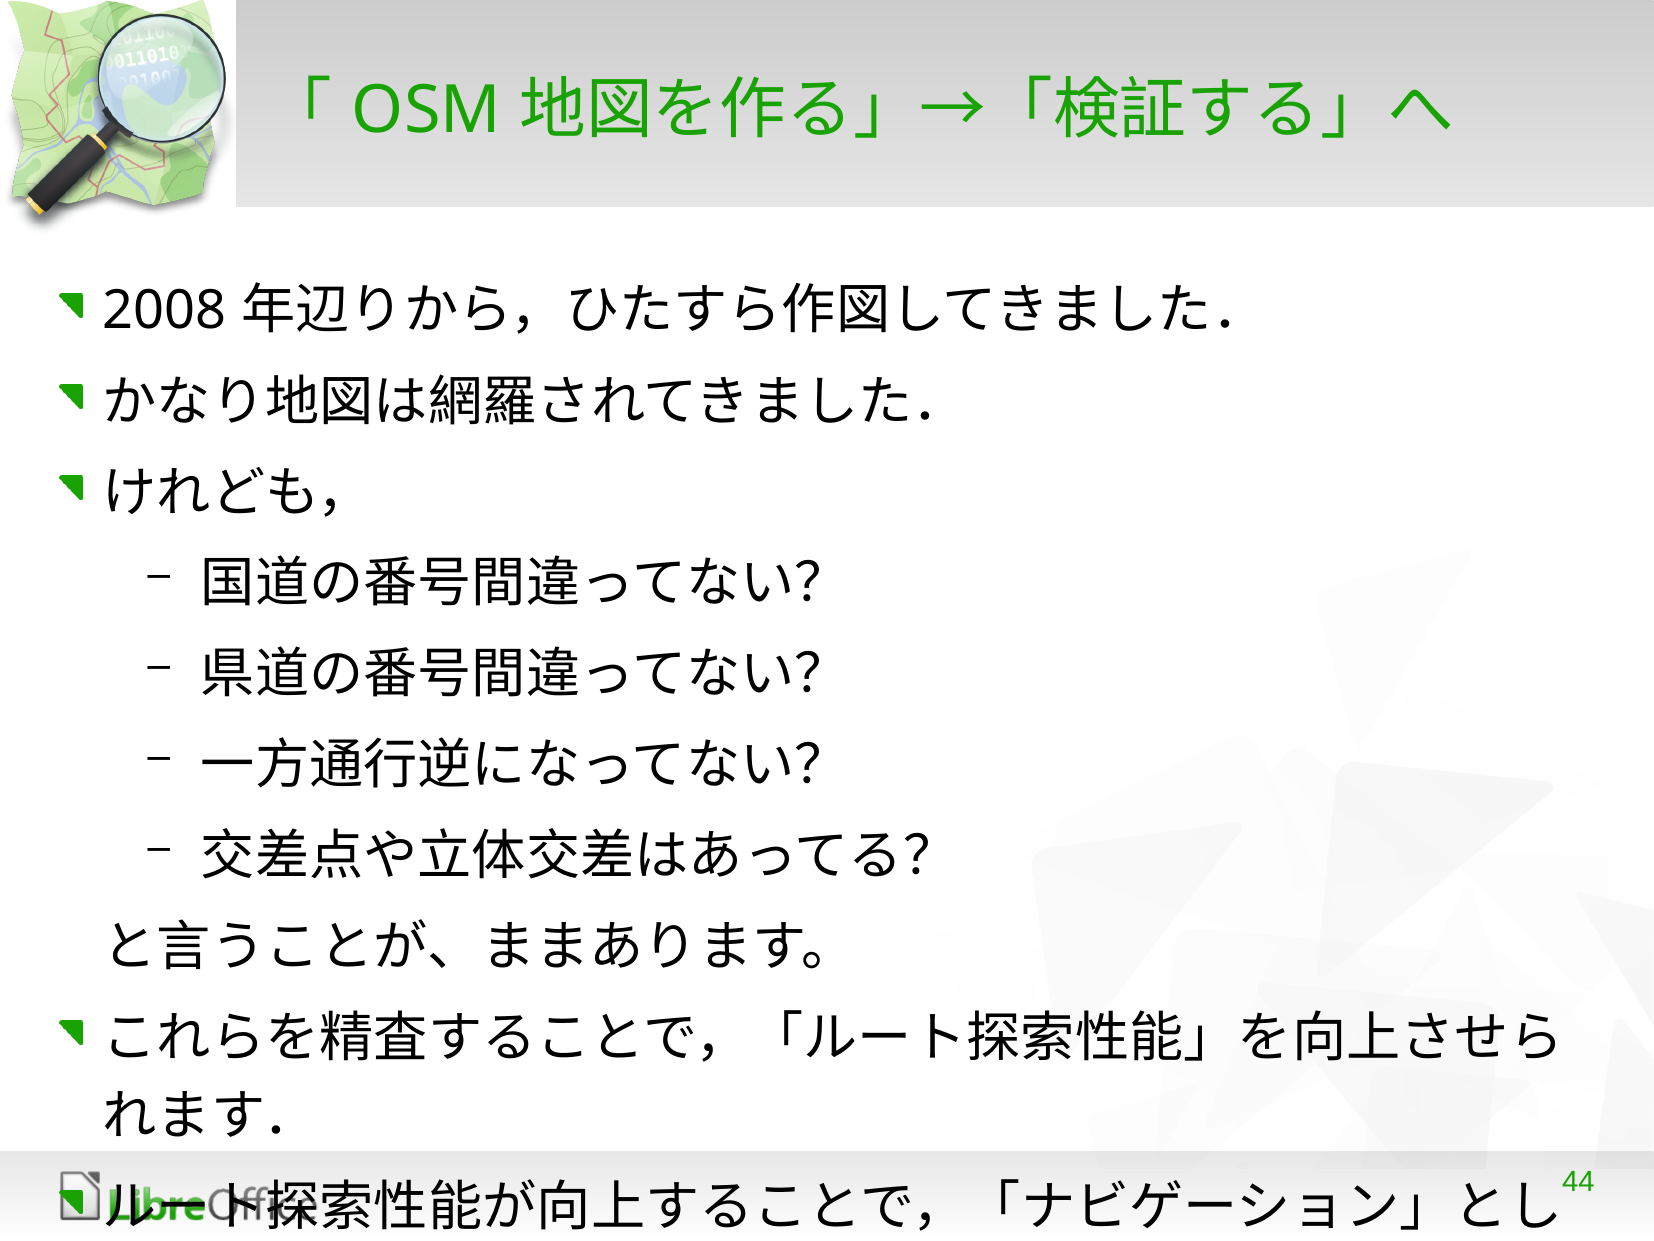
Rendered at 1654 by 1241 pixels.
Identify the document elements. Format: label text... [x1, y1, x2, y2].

title 「OSM地図を作る」→「検証する」へ [265, 29, 1595, 178]
picture [915, 548, 1654, 1169]
list 2008年辺りから，ひたすら作図してきました． かなり地図は網羅されてきました． けれども， 国道の番号間違ってない？ 県道の番号間違ってない？ 一方通行逆になってない？ 交差点や立体交差はあってる？ と言うことが、ままあります。 これらを精査することで，「ルート探索性能」を向上させられます． ルート探索性能が向上することで，「ナビゲーション」として使えます． [59, 265, 1595, 1108]
picture [0, 0, 237, 237]
picture [41, 1152, 337, 1240]
